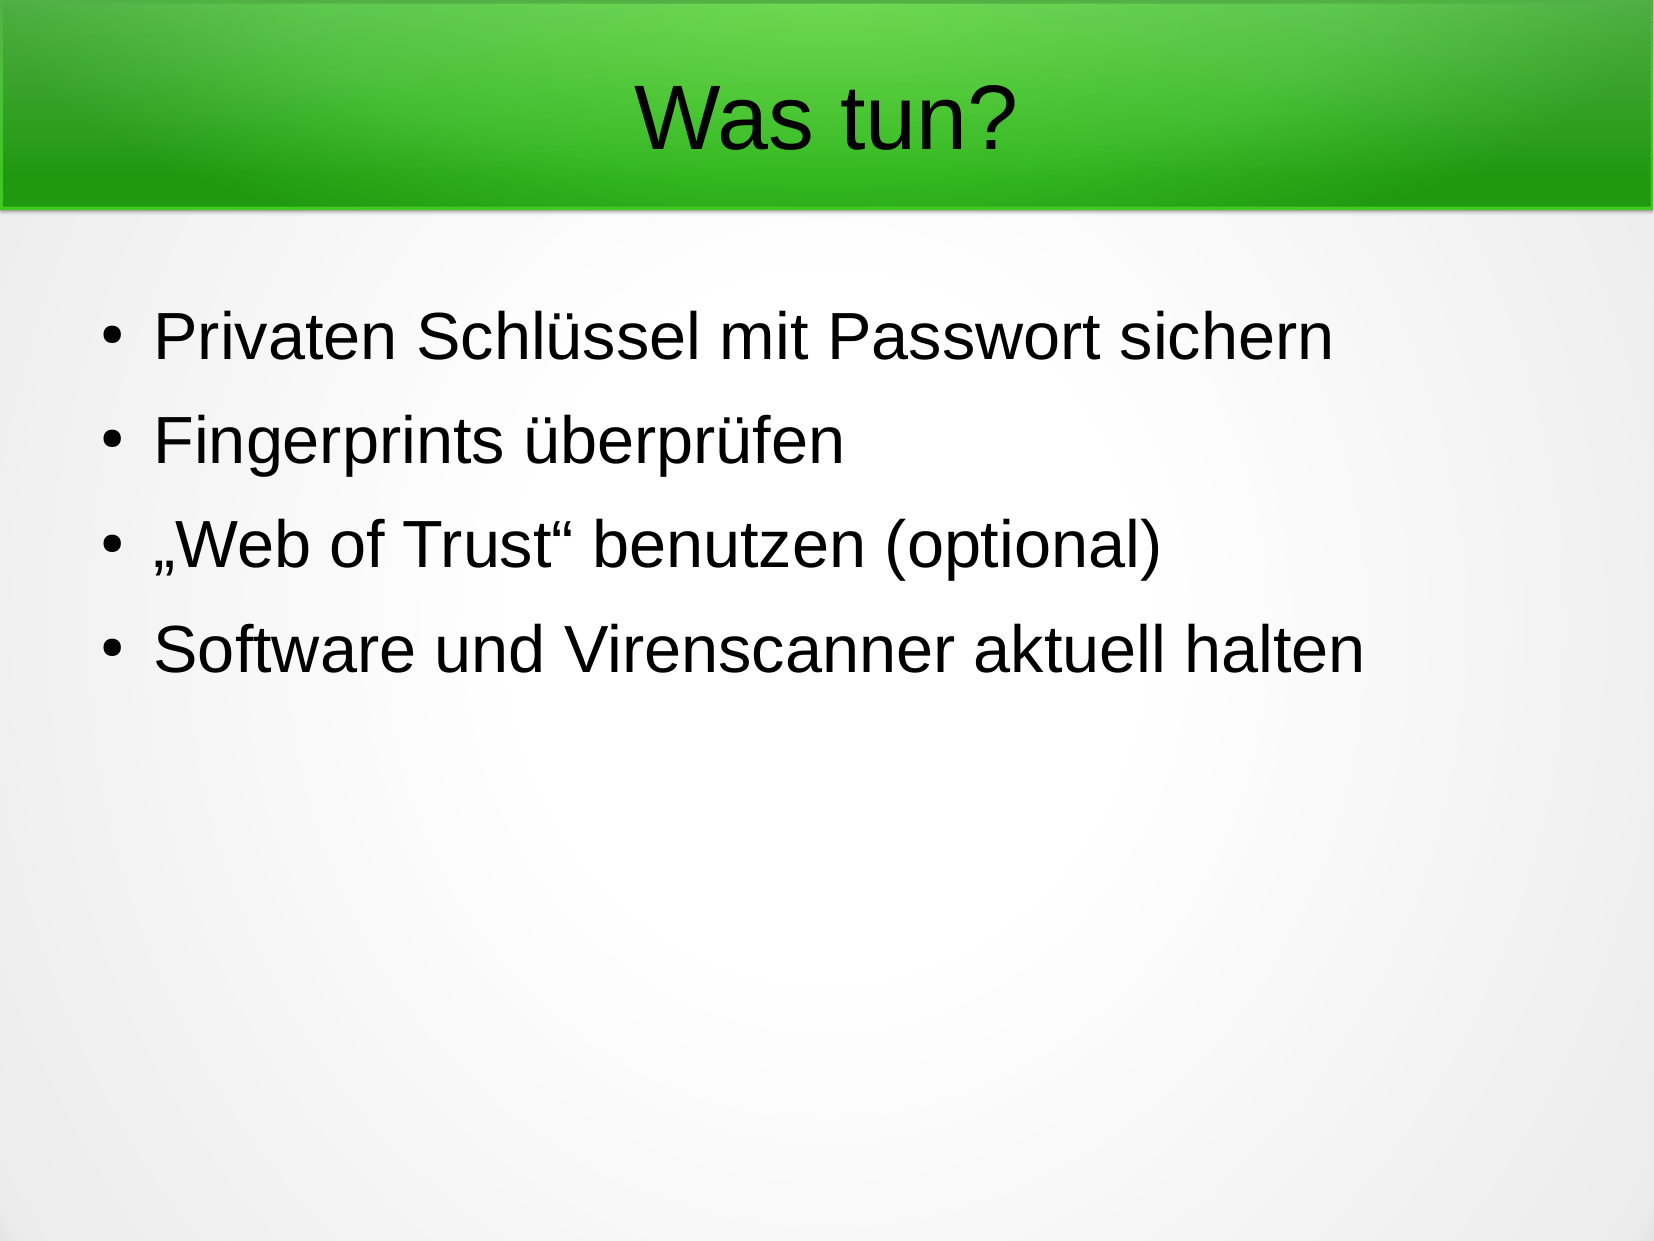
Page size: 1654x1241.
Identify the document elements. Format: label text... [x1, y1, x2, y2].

title Was tun? [82, 47, 1571, 189]
list Privaten Schlüssel mit Passwort sichern Fingerprints überprüfen „Web of Trust“ benutzen (optional) Software und Virenscanner aktuell halten [82, 299, 1571, 1019]
